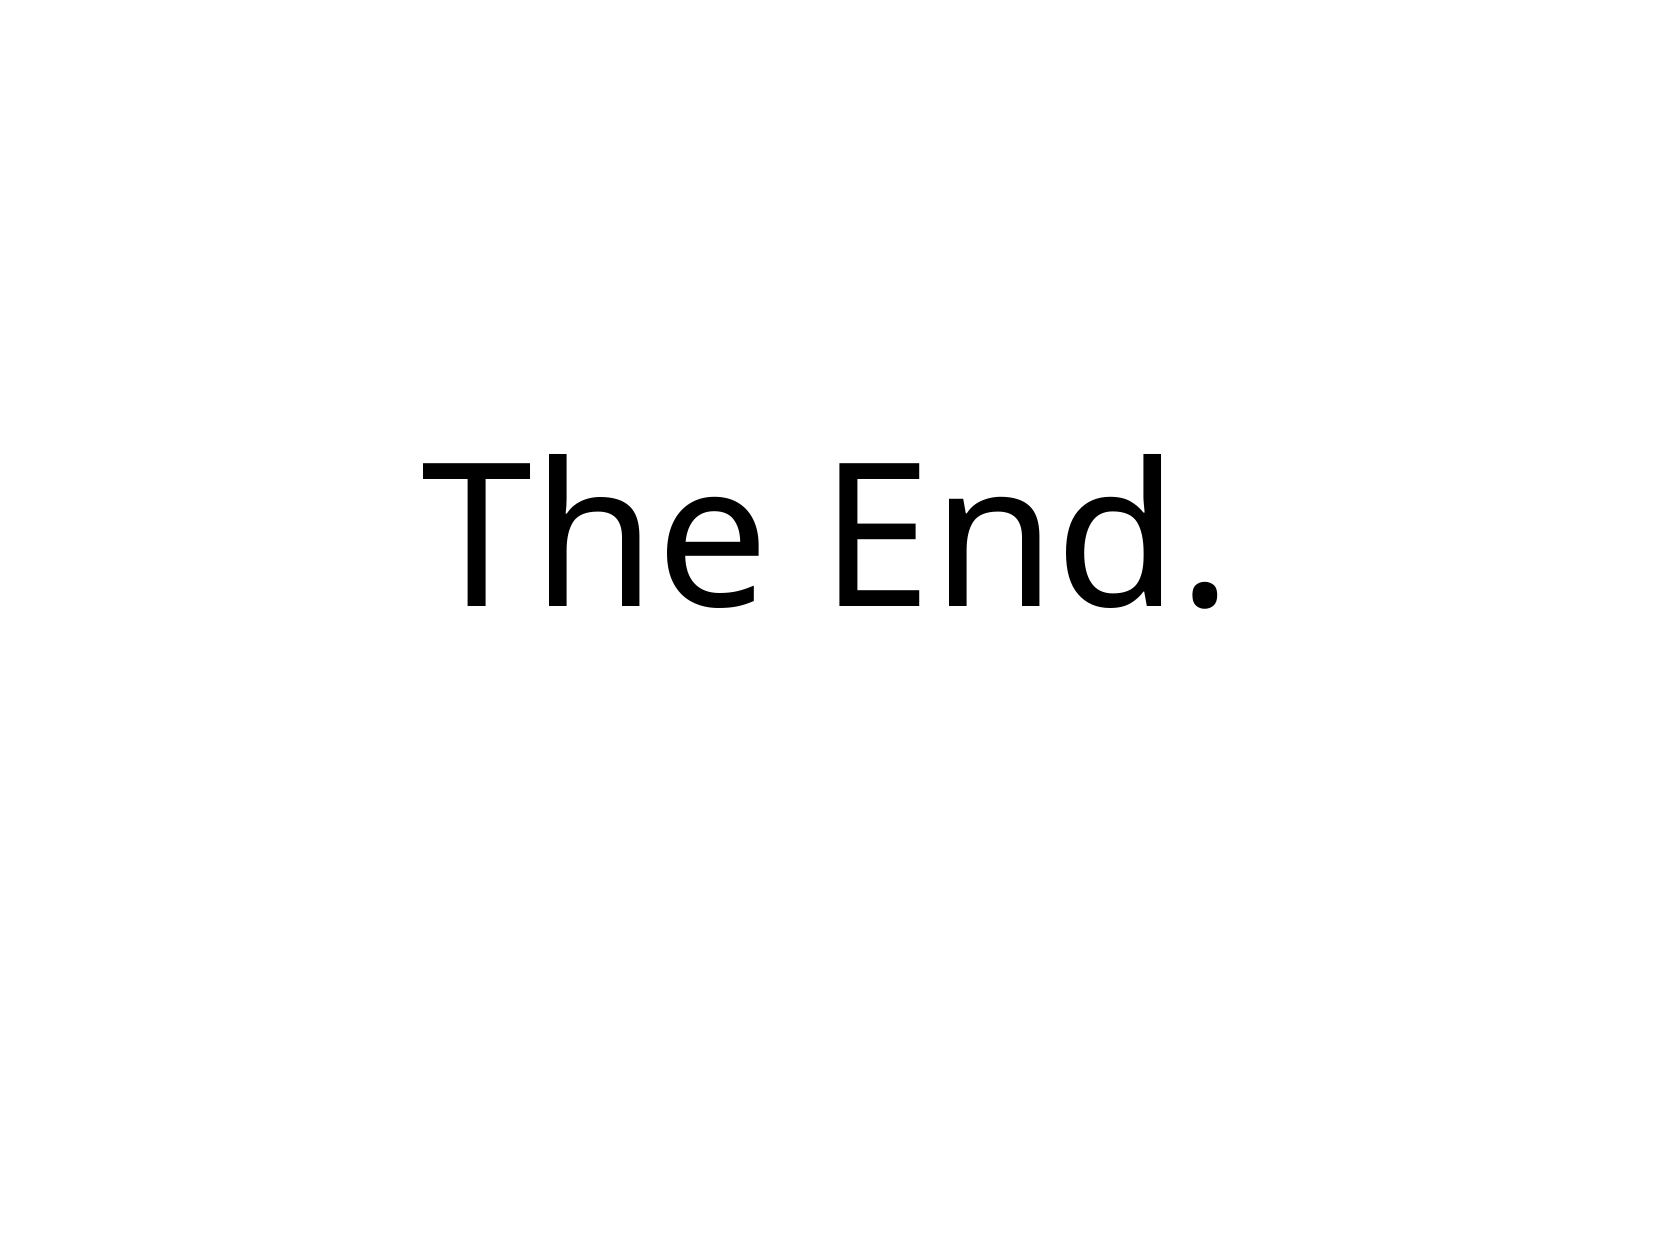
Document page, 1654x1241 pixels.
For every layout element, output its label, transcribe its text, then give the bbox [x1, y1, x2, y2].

subtitle The End. [82, 49, 1571, 1010]
